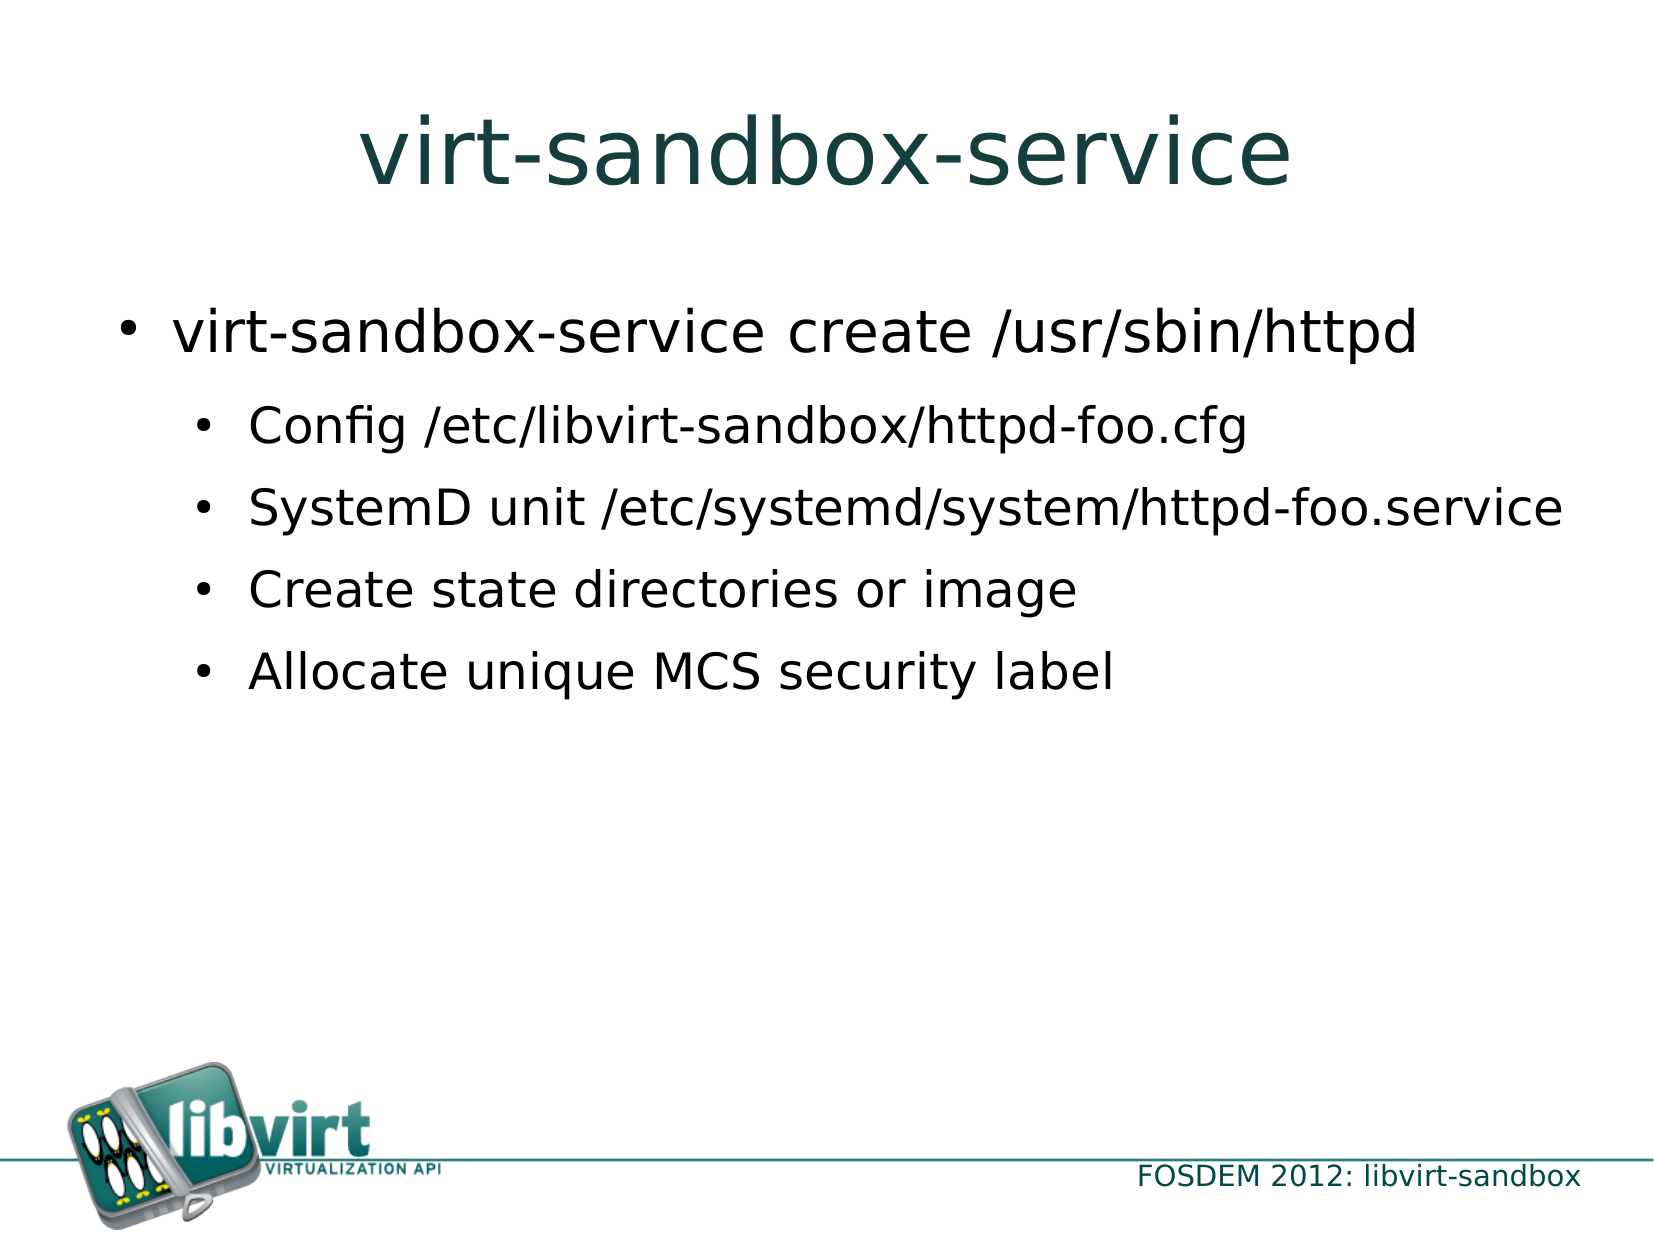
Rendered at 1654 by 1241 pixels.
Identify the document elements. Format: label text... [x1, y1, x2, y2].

list virt-sandbox-service create /usr/sbin/httpd Config /etc/libvirt-sandbox/httpd-foo.cfg SystemD unit /etc/systemd/system/httpd-foo.service Create state directories or image Allocate unique MCS security label [82, 290, 1571, 1062]
text_box FOSDEM 2012: libvirt-sandbox [1122, 1151, 1654, 1211]
title virt-sandbox-service [82, 49, 1571, 257]
picture [0, 1062, 1654, 1230]
